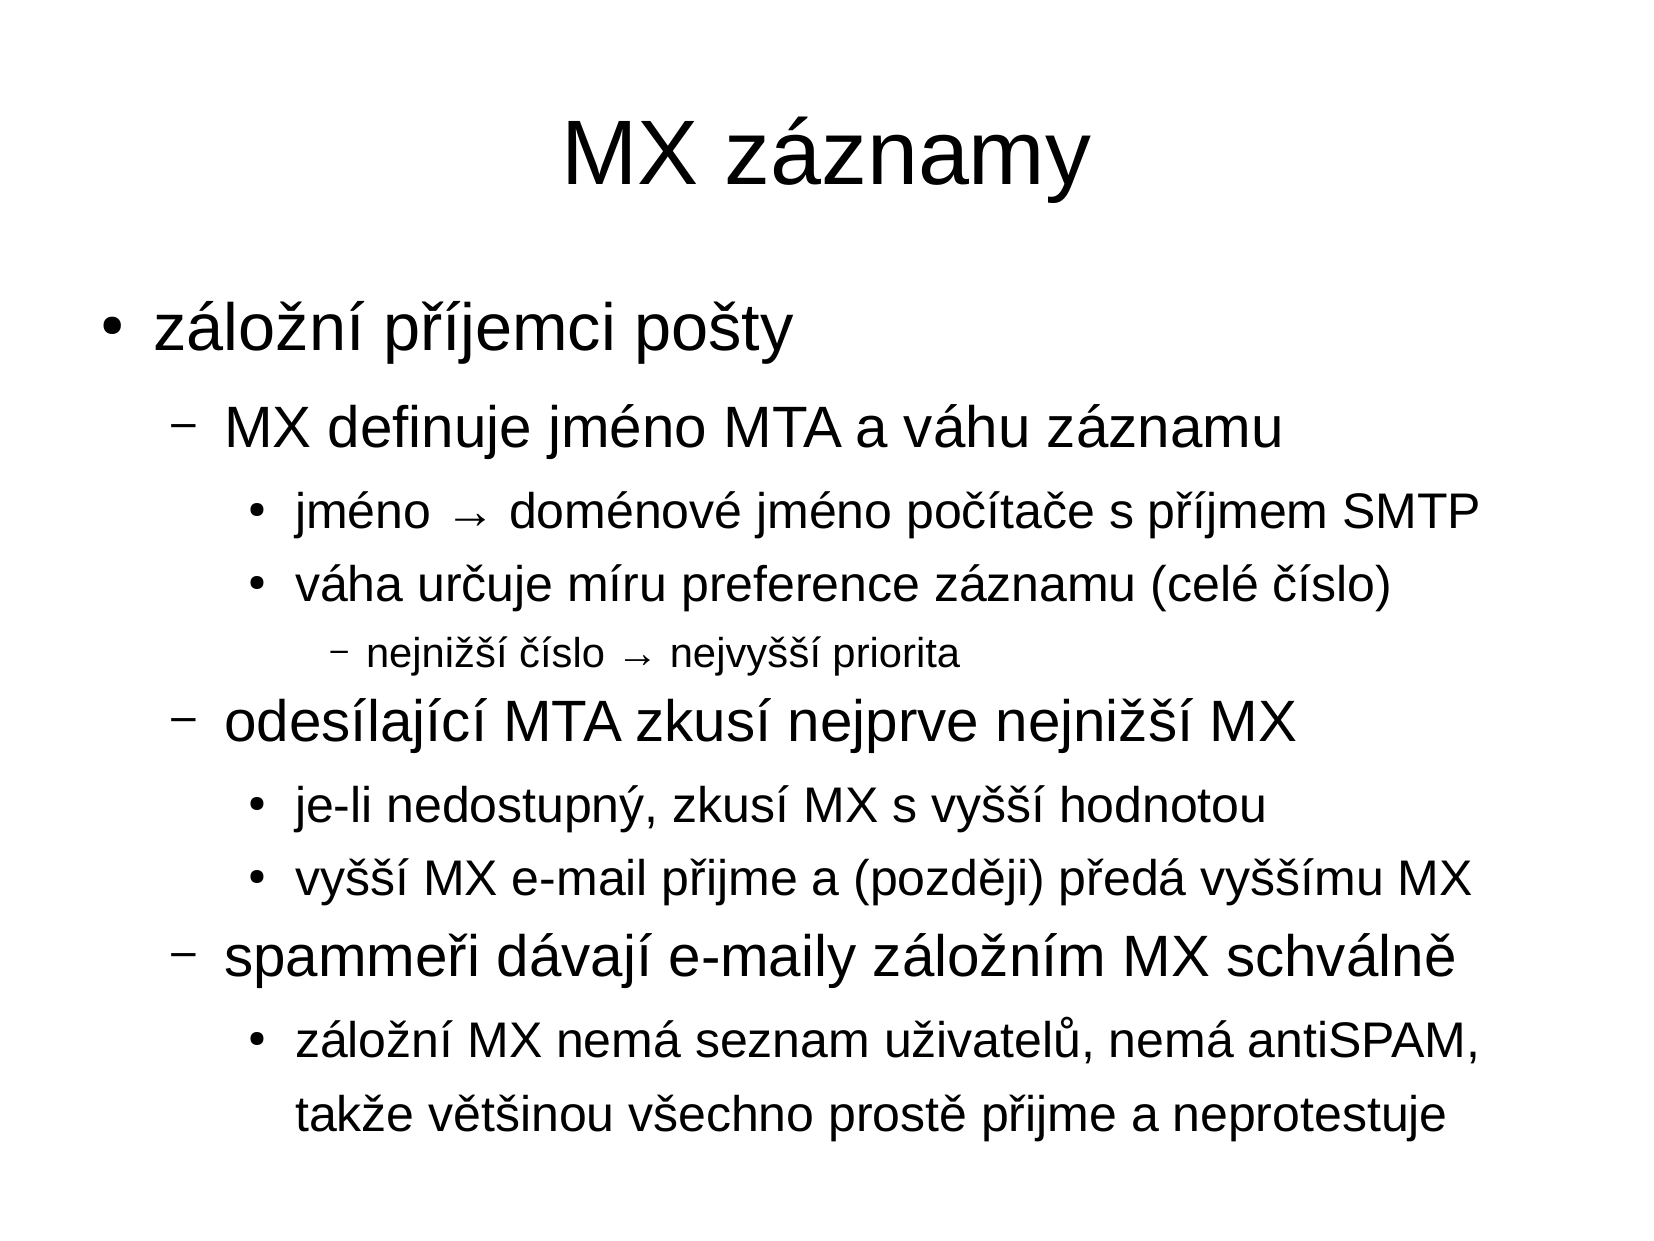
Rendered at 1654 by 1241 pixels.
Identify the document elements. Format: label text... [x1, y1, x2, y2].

title MX záznamy [82, 49, 1571, 257]
list záložní příjemci pošty MX definuje jméno MTA a váhu záznamu jméno → doménové jméno počítače s příjmem SMTP váha určuje míru preference záznamu (celé číslo) nejnižší číslo → nejvyšší priorita odesílající MTA zkusí nejprve nejnižší MX je-li nedostupný, zkusí MX s vyšší hodnotou vyšší MX e-mail přijme a (později) předá vyššímu MX spammeři dávají e-maily záložním MX schválně záložní MX nemá seznam uživatelů, nemá antiSPAM, takže většinou všechno prostě přijme a neprotestuje [82, 290, 1571, 1173]
